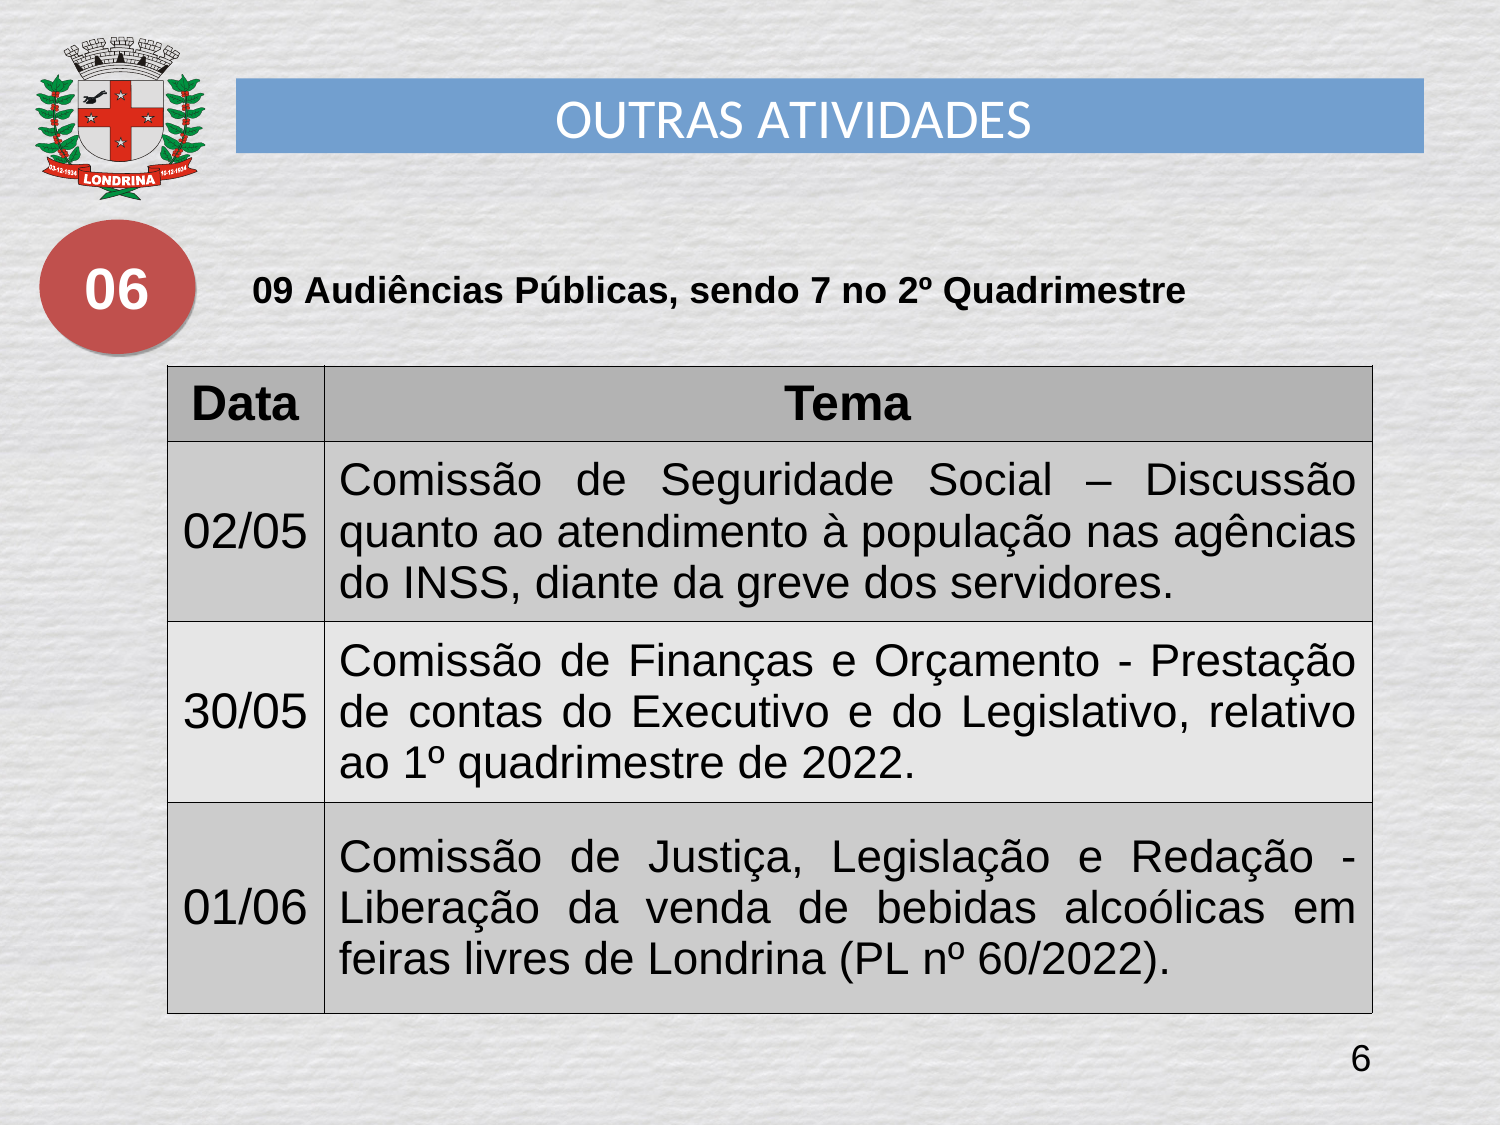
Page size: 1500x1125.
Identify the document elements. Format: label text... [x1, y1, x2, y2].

text_box 09 Audiências Públicas, sendo 7 no 2º Quadrimestre [237, 259, 1406, 309]
table_cell Comissão de Finanças e Orçamento - Prestação de contas do Executivo e do Legislativo, relativo ao 1º quadrimestre de 2022. [325, 622, 1372, 802]
table_header Tema [325, 367, 1372, 441]
text_box <número> [1335, 1027, 1500, 1098]
text_box 06 [39, 219, 196, 354]
table_cell 01/06 [168, 803, 324, 1013]
table_cell Comissão de Seguridade Social – Discussão quanto ao atendimento à população nas agências do INSS, diante da greve dos servidores. [325, 442, 1372, 621]
table_cell Comissão de Justiça, Legislação e Redação - Liberação da venda de bebidas alcoólicas em feiras livres de Londrina (PL nº 60/2022). [325, 803, 1372, 1013]
picture [0, 0, 1500, 1125]
table_cell 30/05 [168, 622, 324, 802]
table_header Data [168, 367, 324, 441]
table_cell 02/05 [168, 442, 324, 621]
text_box OUTRAS ATIVIDADES [236, 78, 1424, 154]
